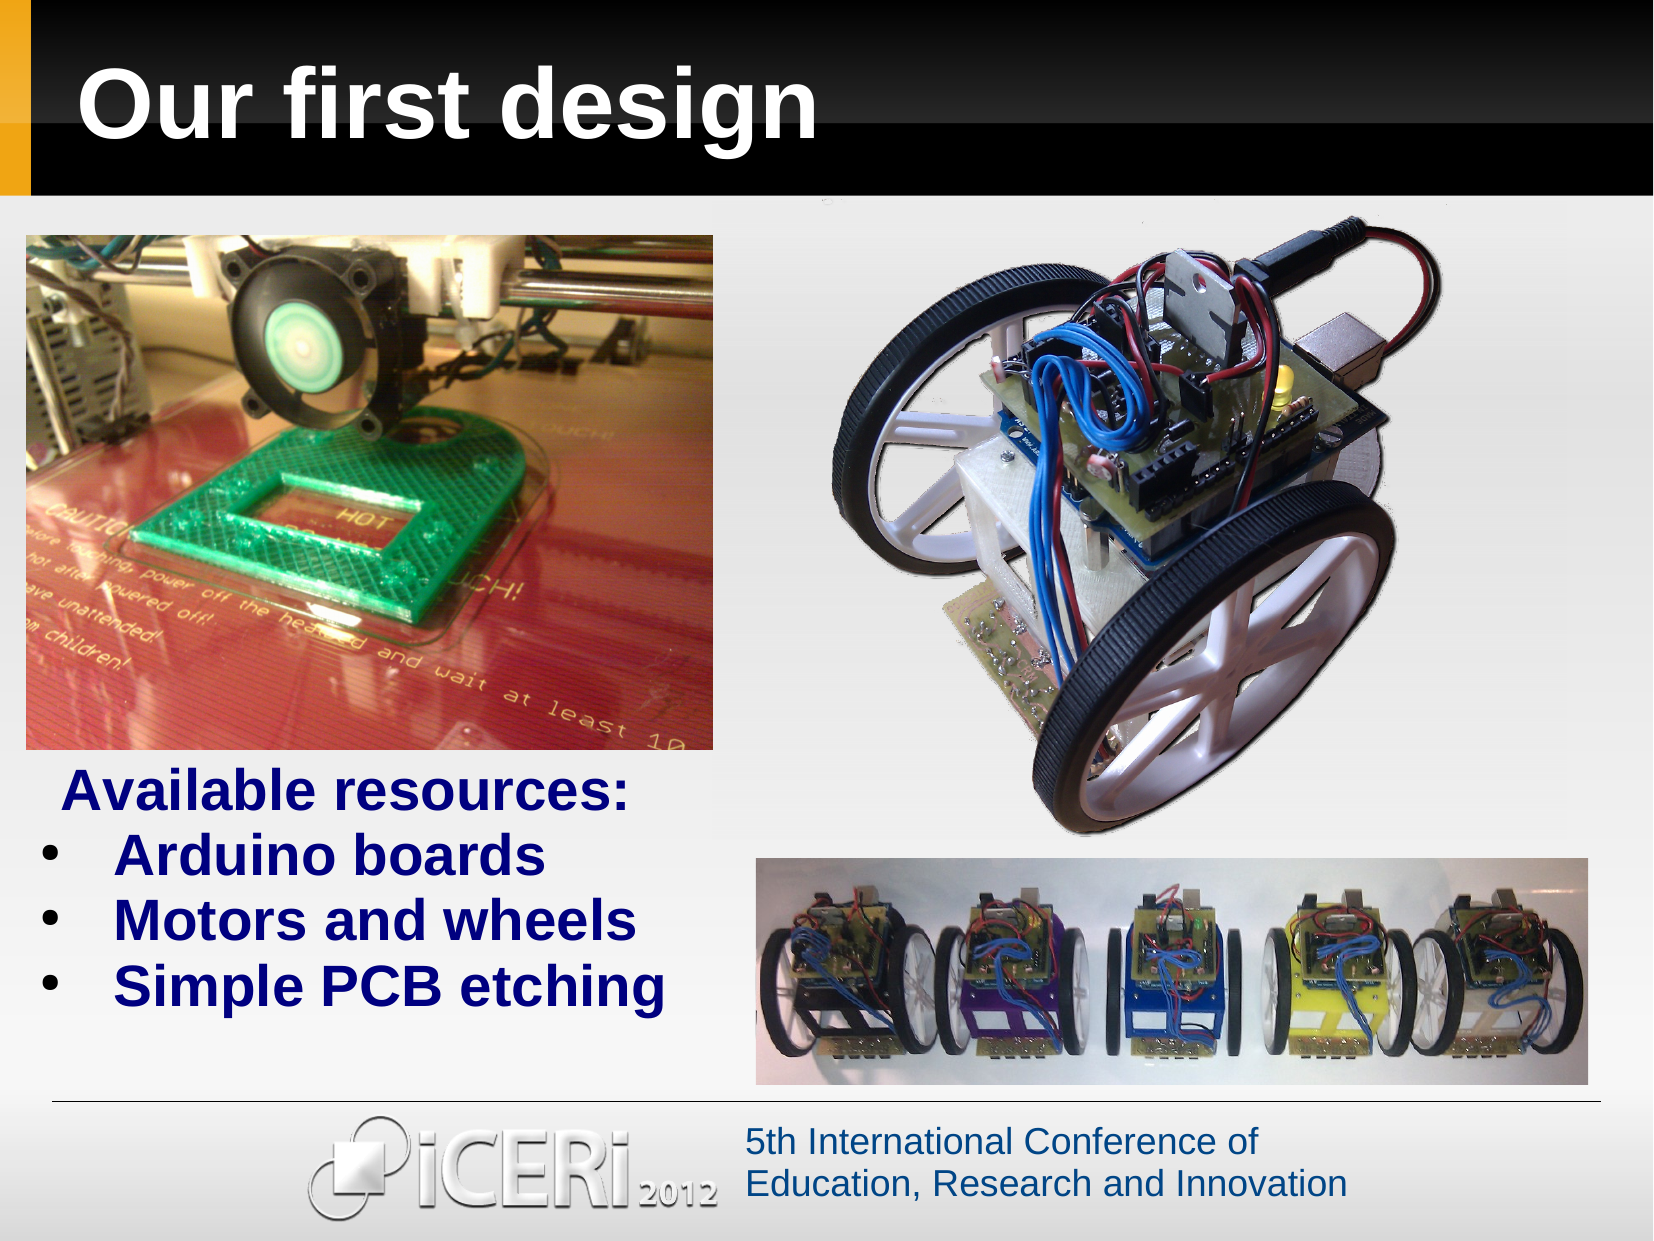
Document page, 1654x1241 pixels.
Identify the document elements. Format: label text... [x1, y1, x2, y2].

picture [0, 0, 1654, 1241]
title Our first design [76, 0, 1565, 208]
text_box Available resources: Arduino boards Motors and wheels Simple PCB etching [25, 744, 743, 1110]
text_box 5th International Conference of Education, Research and Innovation [730, 1109, 1653, 1241]
